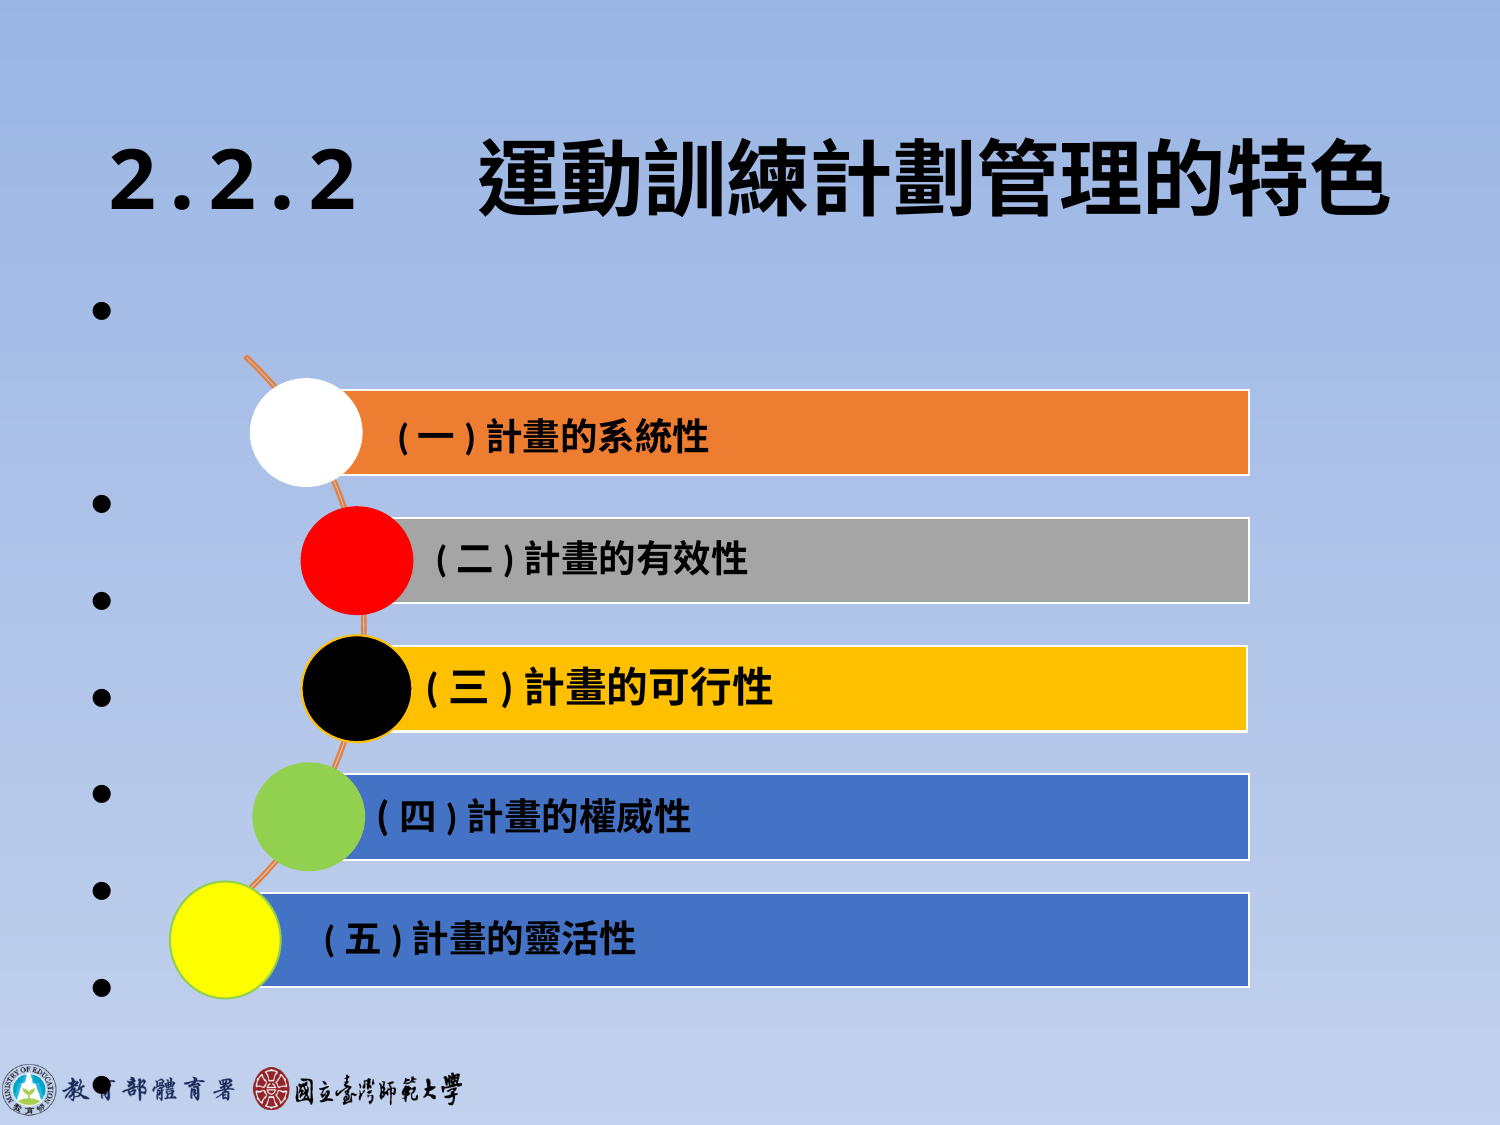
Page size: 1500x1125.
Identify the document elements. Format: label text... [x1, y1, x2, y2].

list [75, 262, 1426, 1005]
text_box [169, 881, 281, 999]
text_box (五)計畫的靈活性 [260, 893, 1249, 987]
text_box (一)計畫的系統性 [340, 389, 1249, 476]
text_box (二)計畫的有效性 [391, 517, 1249, 604]
text_box (四)計畫的權威性 [343, 774, 1249, 860]
text_box [253, 763, 365, 871]
text_box [301, 507, 413, 615]
text_box [250, 379, 362, 486]
title 2.2.2 運動訓練計劃管理的特色 [75, 80, 1426, 262]
text_box (三)計畫的可行性 [391, 646, 1248, 732]
text_box [301, 635, 413, 743]
